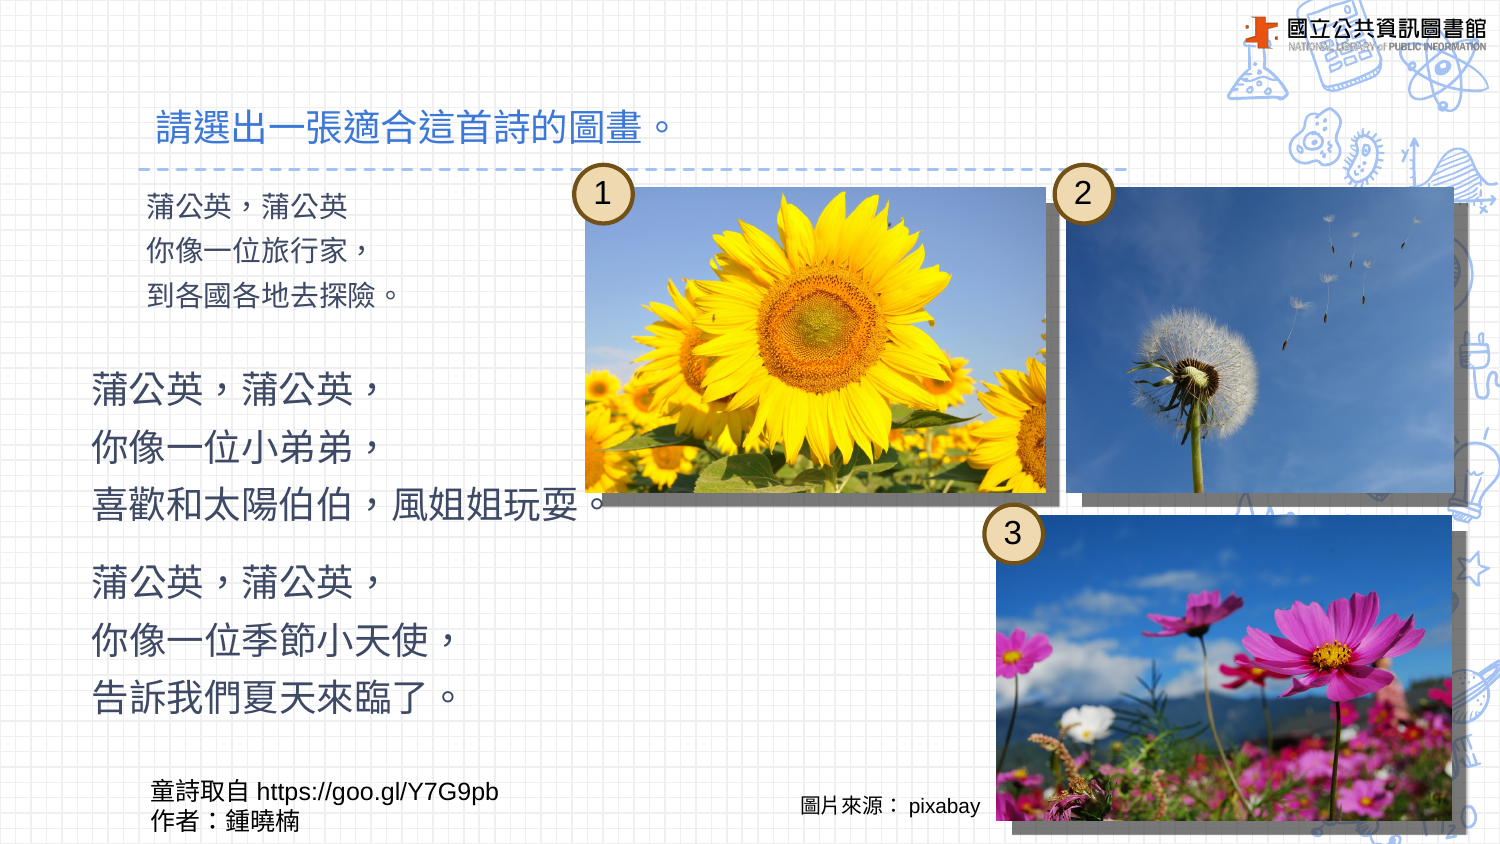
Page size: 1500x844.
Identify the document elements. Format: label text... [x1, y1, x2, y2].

picture [996, 515, 1452, 821]
text_box [1000, 560, 1028, 564]
text_box 2 [1058, 164, 1130, 220]
text_box [1070, 220, 1098, 224]
text_box [984, 519, 988, 549]
text_box [574, 179, 578, 209]
title 請選出一張適合這首詩的圖畫。 [140, 82, 704, 165]
list 蒲公英，蒲公英 你像一位旅行家， 到各國各地去探險。 [64, 173, 585, 351]
text_box [1054, 180, 1058, 208]
text_box 1 [578, 164, 649, 220]
text_box [589, 220, 618, 224]
text_box 蒲公英，蒲公英， 你像一位季節小天使， 告訴我們夏天來臨了。 [77, 552, 627, 727]
picture [585, 187, 1046, 493]
picture [1066, 187, 1454, 493]
text_box 圖片來源：pixabay [785, 785, 1012, 826]
text_box 3 [988, 503, 1059, 560]
text_box 蒲公英，蒲公英， 你像一位小弟弟， 喜歡和太陽伯伯，風姐姐玩耍。 [64, 351, 857, 762]
text_box 童詩取自https://goo.gl/Y7G9pb 作者：鍾曉楠 [135, 768, 523, 844]
